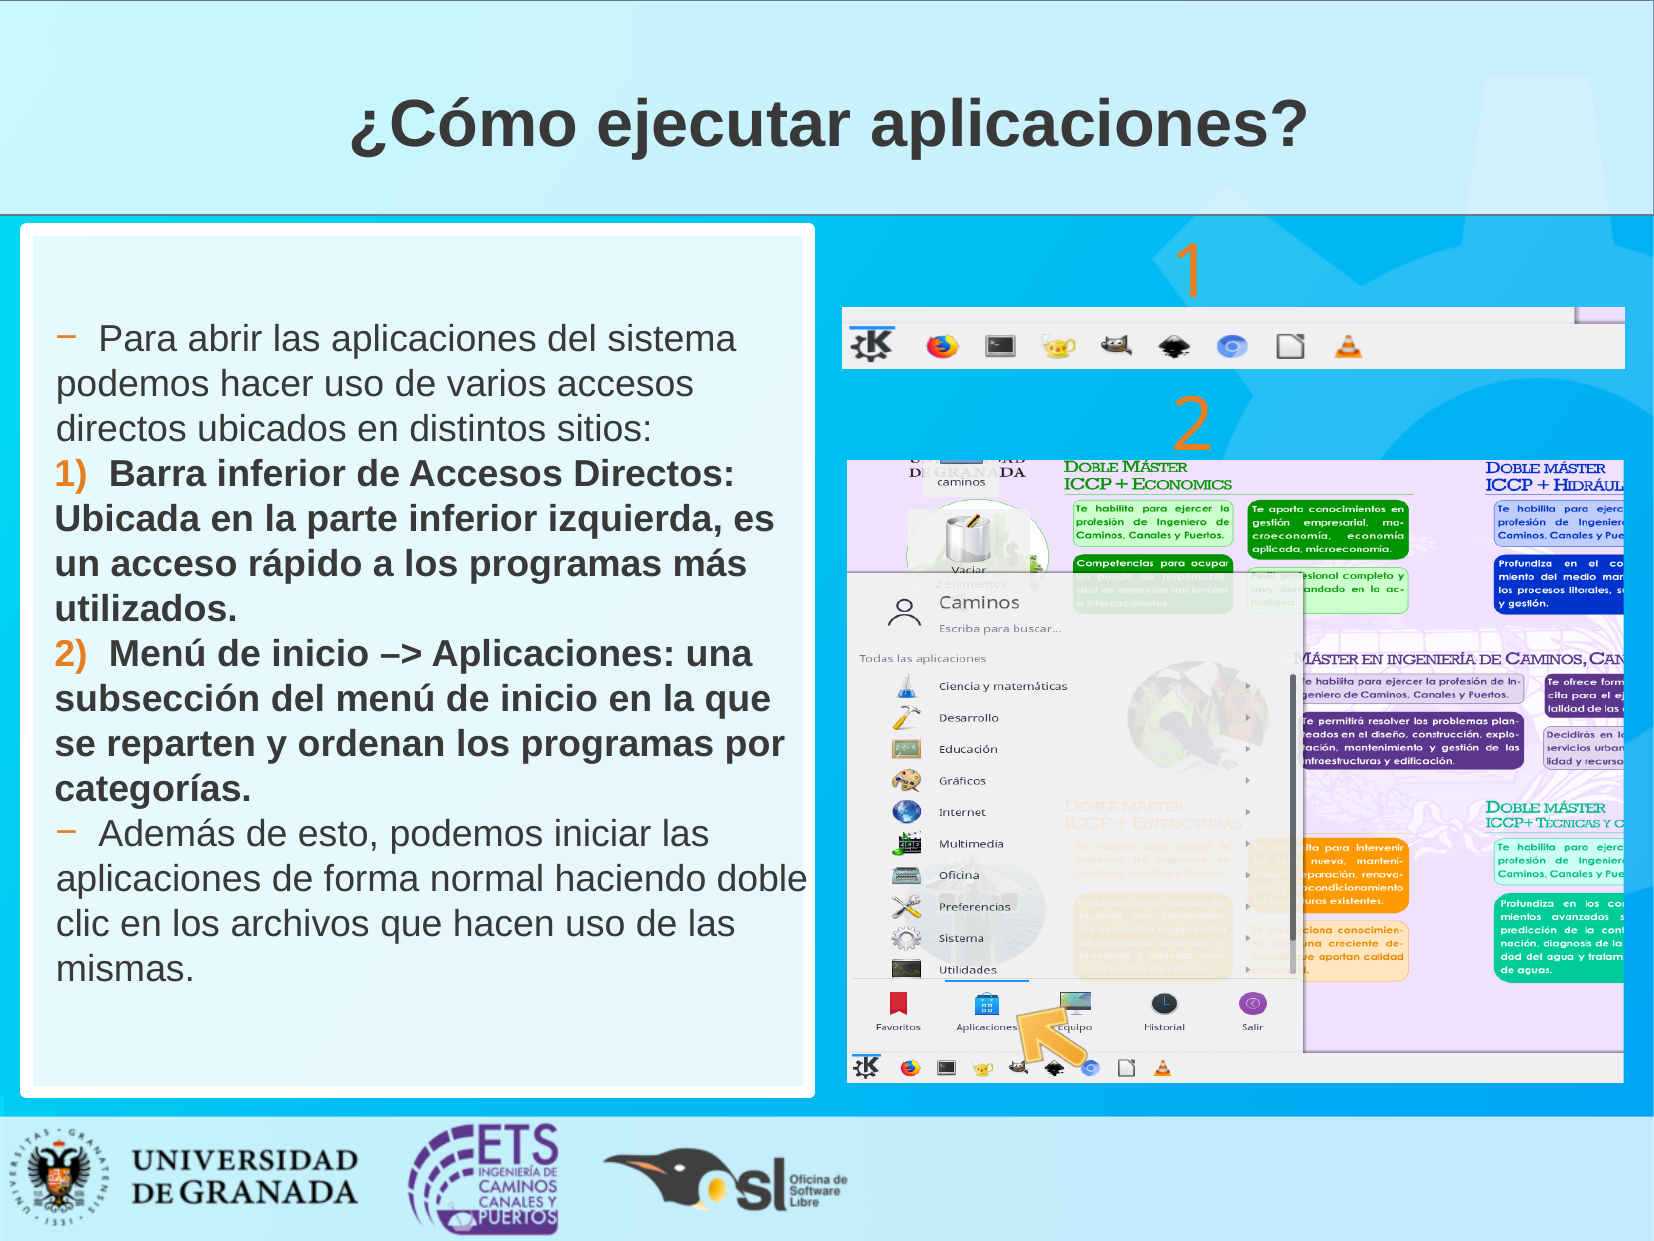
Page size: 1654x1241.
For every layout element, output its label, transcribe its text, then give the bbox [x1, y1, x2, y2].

text_box Para abrir las aplicaciones del sistema podemos hacer uso de varios accesos directos ubicados en distintos sitios: Barra inferior de Accesos Directos: Ubicada en la parte inferior izquierda, es un acceso rápido a los programas más utilizados. Menú de inicio –> Aplicaciones: una subsección del menú de inicio en la que se reparten y ordenan los programas por categorías. Además de esto, podemos iniciar las aplicaciones de forma normal haciendo doble clic en los archivos que hacen uso de las mismas. [26, 229, 810, 1093]
text_box 1 [1155, 215, 1248, 319]
text_box 2 [1156, 368, 1249, 539]
text_box ¿Cómo ejecutar aplicaciones? [26, 24, 1634, 216]
picture [0, 216, 1654, 1241]
picture [843, 216, 1654, 1082]
